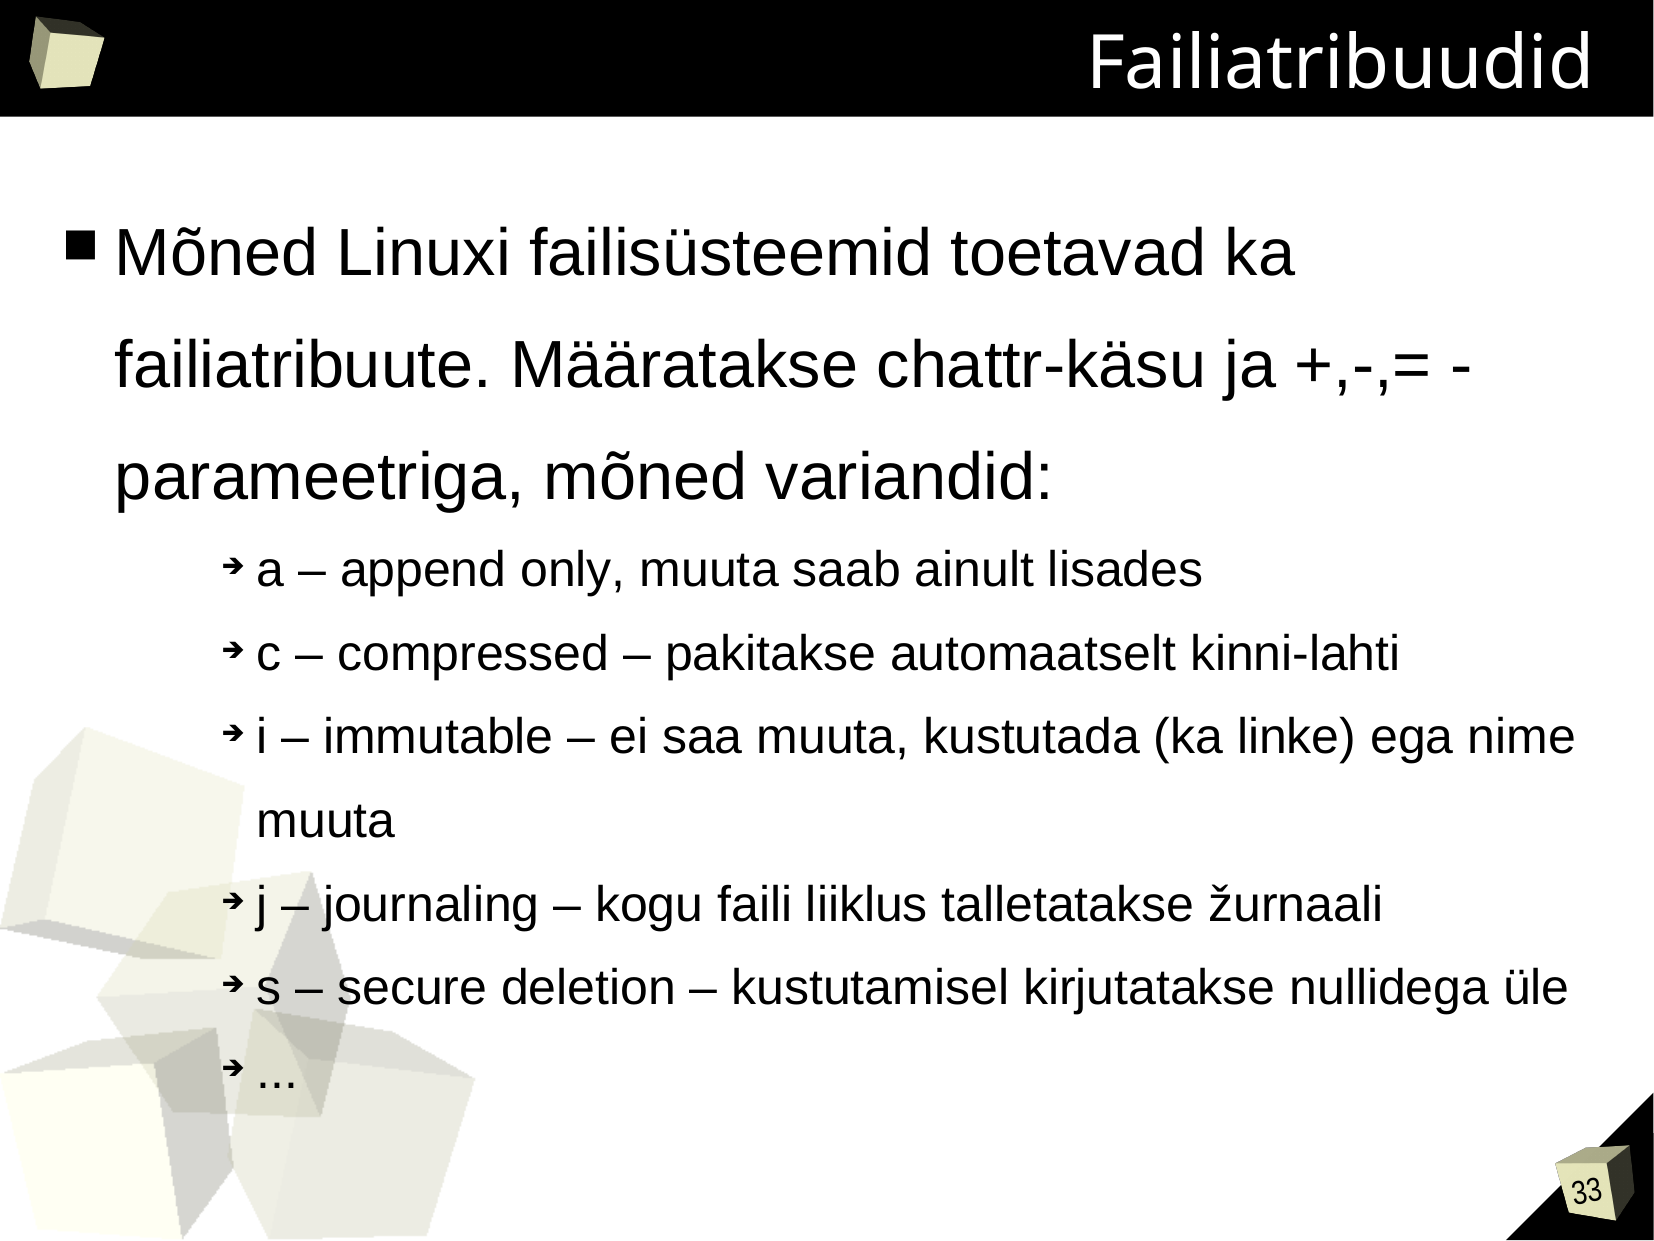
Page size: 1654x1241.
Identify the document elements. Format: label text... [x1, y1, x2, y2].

picture [0, 726, 477, 1241]
title Failiatribuudid [118, 0, 1595, 119]
list Mõned Linuxi failisüsteemid toetavad ka failiatribuute. Määratakse chattr-käsu ja +,-,= -parameetriga, mõned variandid: a – append only, muuta saab ainult lisades c – compressed – pakitakse automaatselt kinni-lahti i – immutable – ei saa muuta, kustutada (ka linke) ega nime muuta j – journaling – kogu faili liiklus talletatakse žurnaali s – secure deletion – kustutamisel kirjutatakse nullidega üle ... [44, 177, 1611, 1214]
